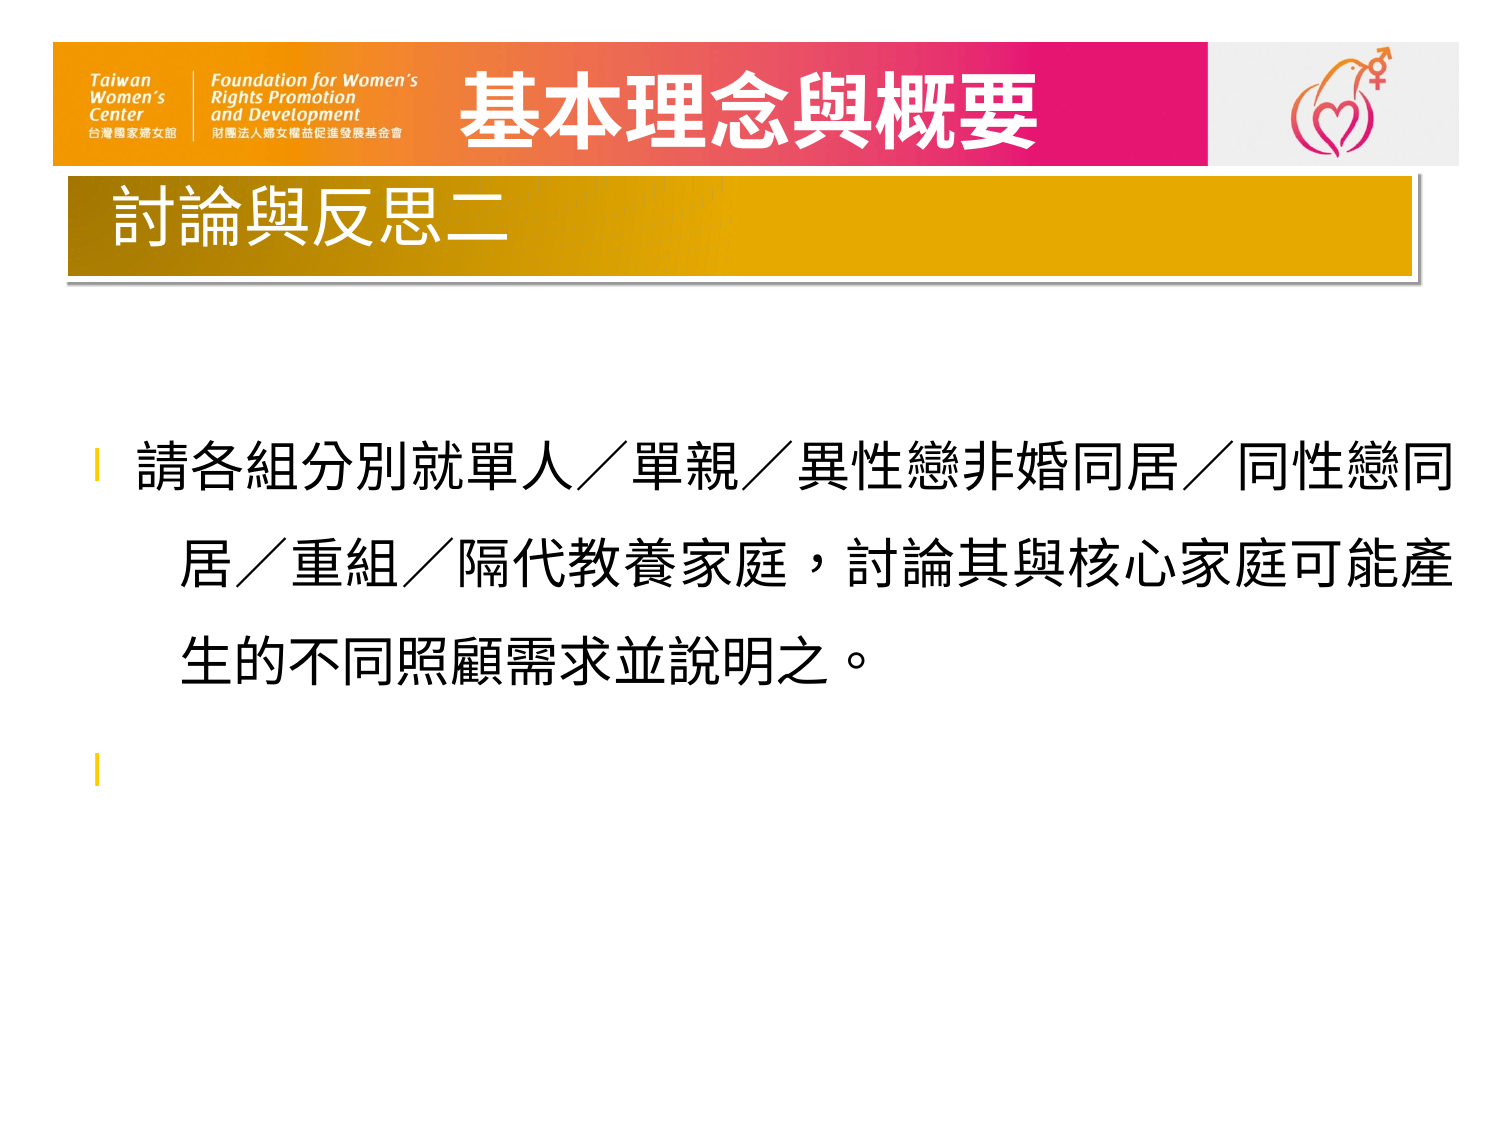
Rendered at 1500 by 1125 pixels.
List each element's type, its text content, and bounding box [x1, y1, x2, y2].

list 請各組分別就單人／單親／異性戀非婚同居／同性戀同居／重組／隔代教養家庭，討論其與核心家庭可能產生的不同照顧需求並說明之。 [76, 314, 1471, 994]
title 基本理念與概要 [75, 45, 1426, 173]
text_box 討論與反思二 [64, 172, 1415, 279]
